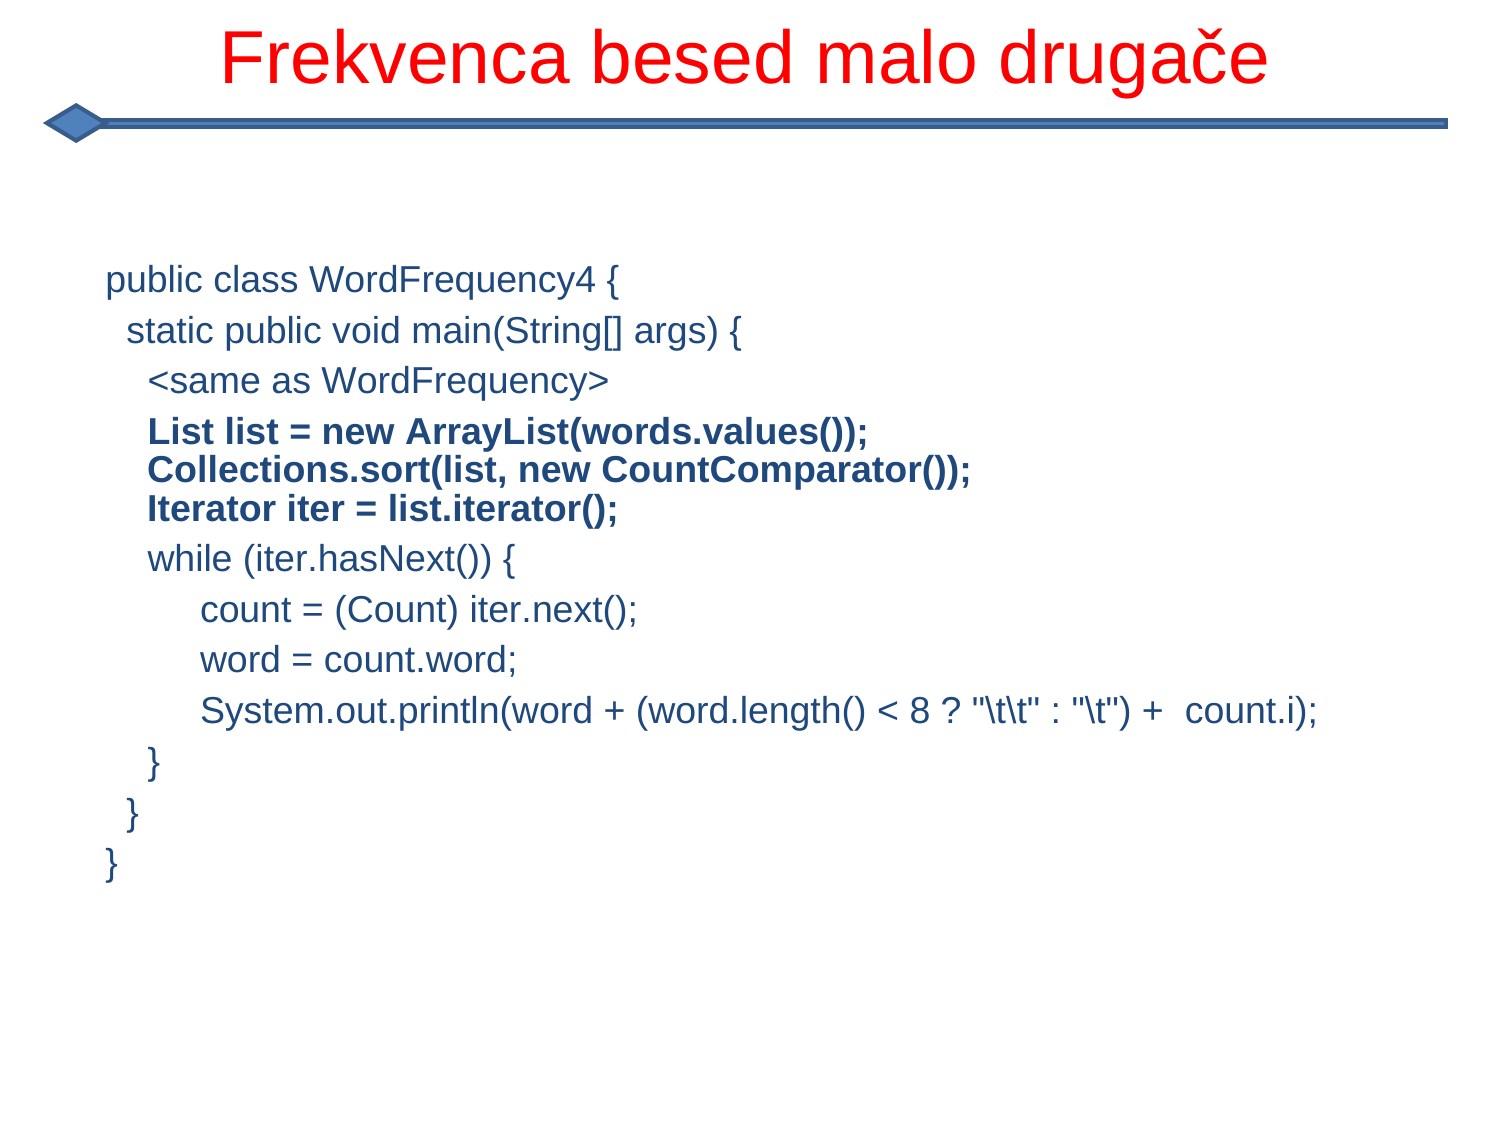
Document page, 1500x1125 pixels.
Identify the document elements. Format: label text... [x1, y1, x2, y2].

text_box public class WordFrequency4 { static public void main(String[] args) { <same as WordFrequency> List list = new ArrayList(words.values()); Collections.sort(list, new CountComparator()); Iterator iter = list.iterator(); while (iter.hasNext()) { count = (Count) iter.next(); word = count.word; System.out.println(word + (word.length() < 8 ? "\t\t" : "\t") + count.i); } } } [105, 175, 1387, 970]
title Frekvenca besed malo drugače [70, 0, 1421, 108]
